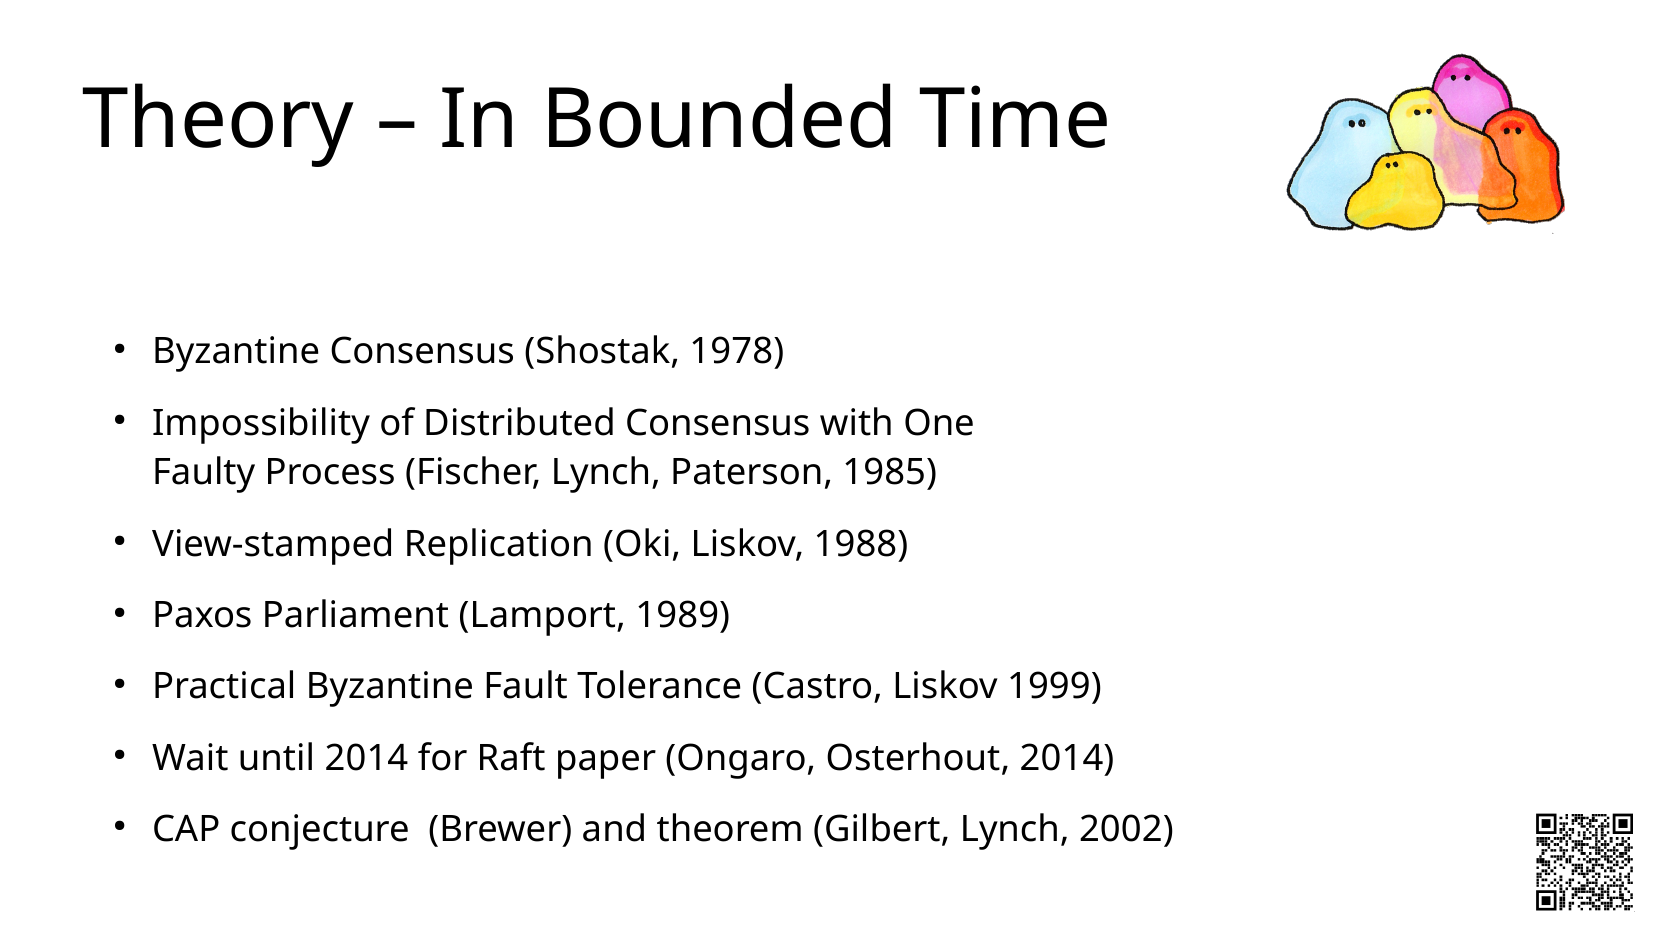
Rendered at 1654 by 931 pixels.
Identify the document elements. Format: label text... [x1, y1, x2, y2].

title Theory – In Bounded Time [82, 37, 1269, 193]
picture [1535, 812, 1635, 912]
picture [1269, 31, 1570, 266]
list Byzantine Consensus (Shostak, 1978) Impossibility of Distributed Consensus with One Faulty Process (Fischer, Lynch, Paterson, 1985) View-stamped Replication (Oki, Liskov, 1988) Paxos Parliament (Lamport, 1989) Practical Byzantine Fault Tolerance (Castro, Liskov 1999) Wait until 2014 for Raft paper (Ongaro, Osterhout, 2014) CAP conjecture (Brewer) and theorem (Gilbert, Lynch, 2002) [100, 324, 1589, 857]
